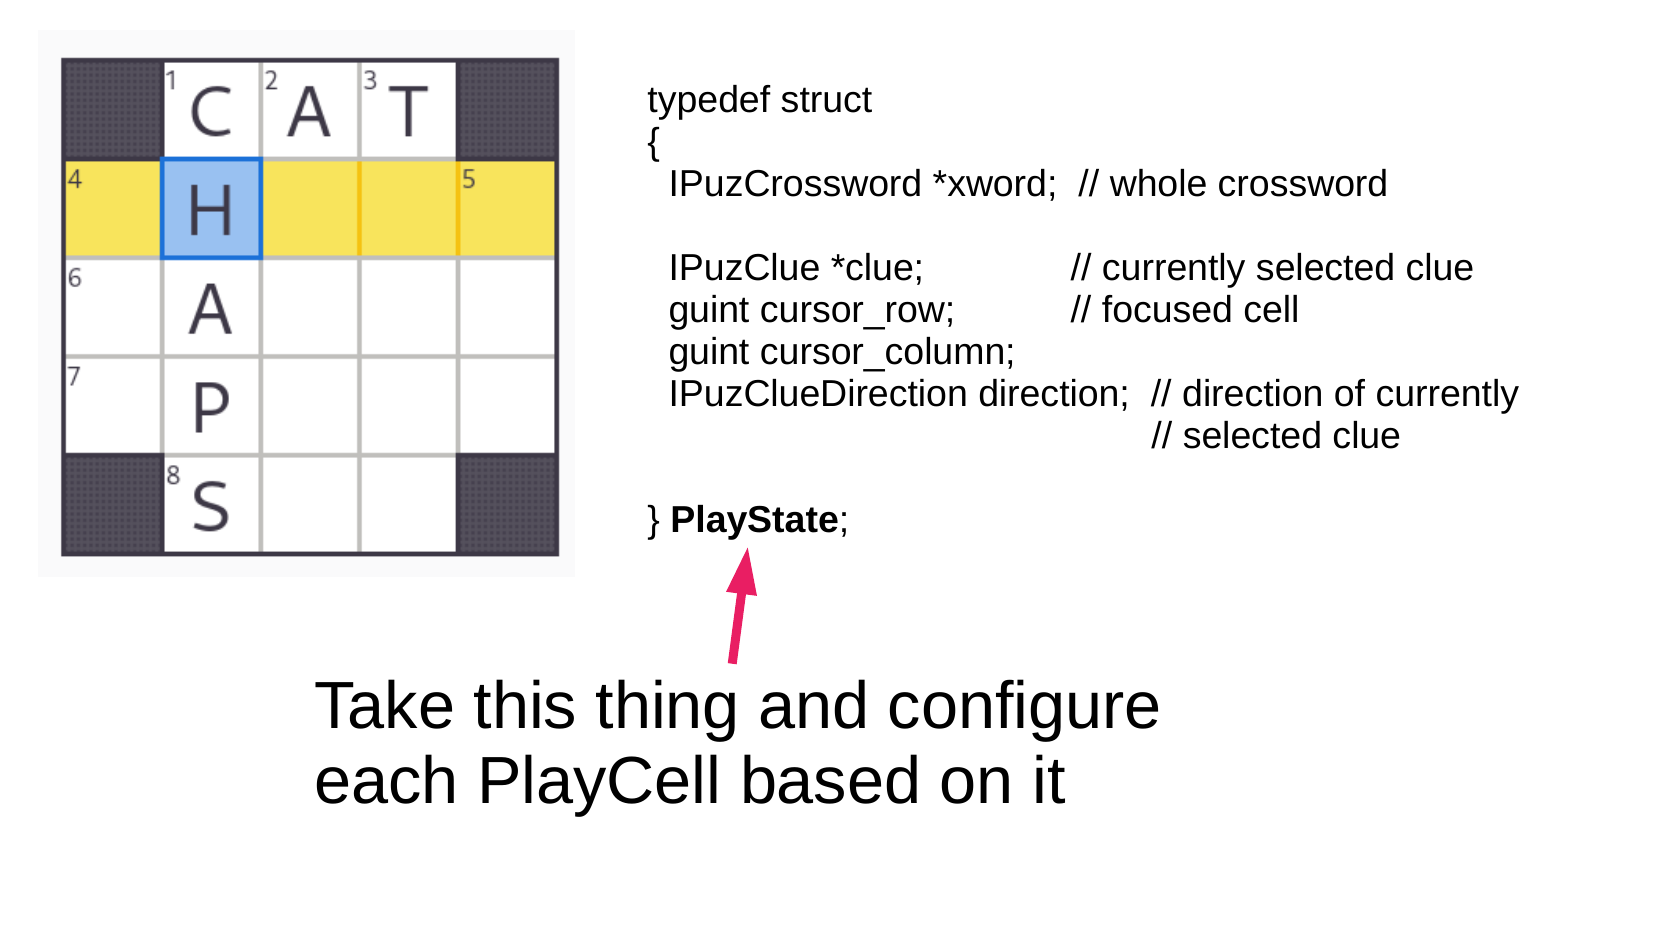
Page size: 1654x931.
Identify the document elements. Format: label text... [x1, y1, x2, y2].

text_box Take this thing and configure each PlayCell based on it [299, 661, 1179, 826]
picture [38, 30, 575, 577]
text_box typedef struct { IPuzCrossword *xword; // whole crossword IPuzClue *clue; // currently selected clue guint cursor_row; // focused cell guint cursor_column; IPuzClueDirection direction; // direction of currently // selected clue } PlayState; [632, 70, 1619, 632]
